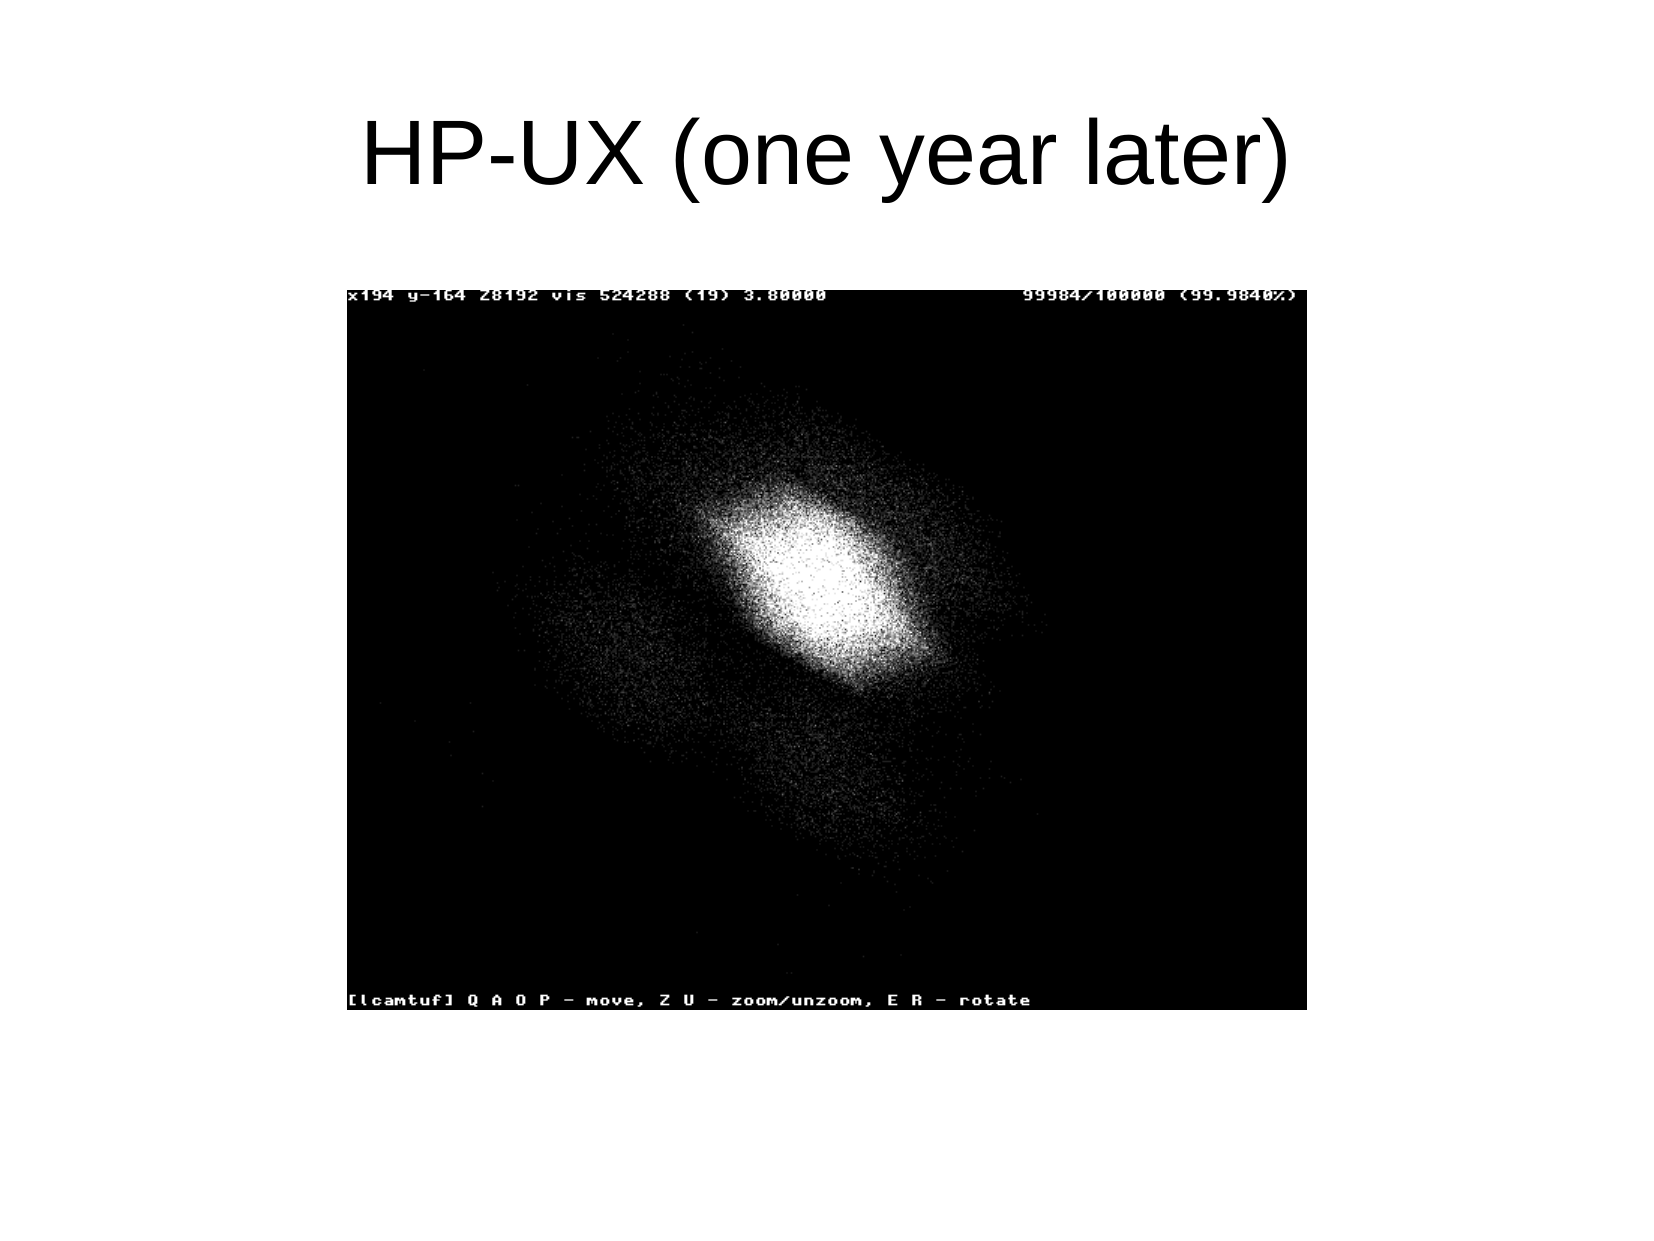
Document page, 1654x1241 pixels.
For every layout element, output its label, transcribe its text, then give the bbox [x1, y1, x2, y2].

picture [347, 290, 1307, 1010]
title HP-UX (one year later) [82, 49, 1571, 257]
